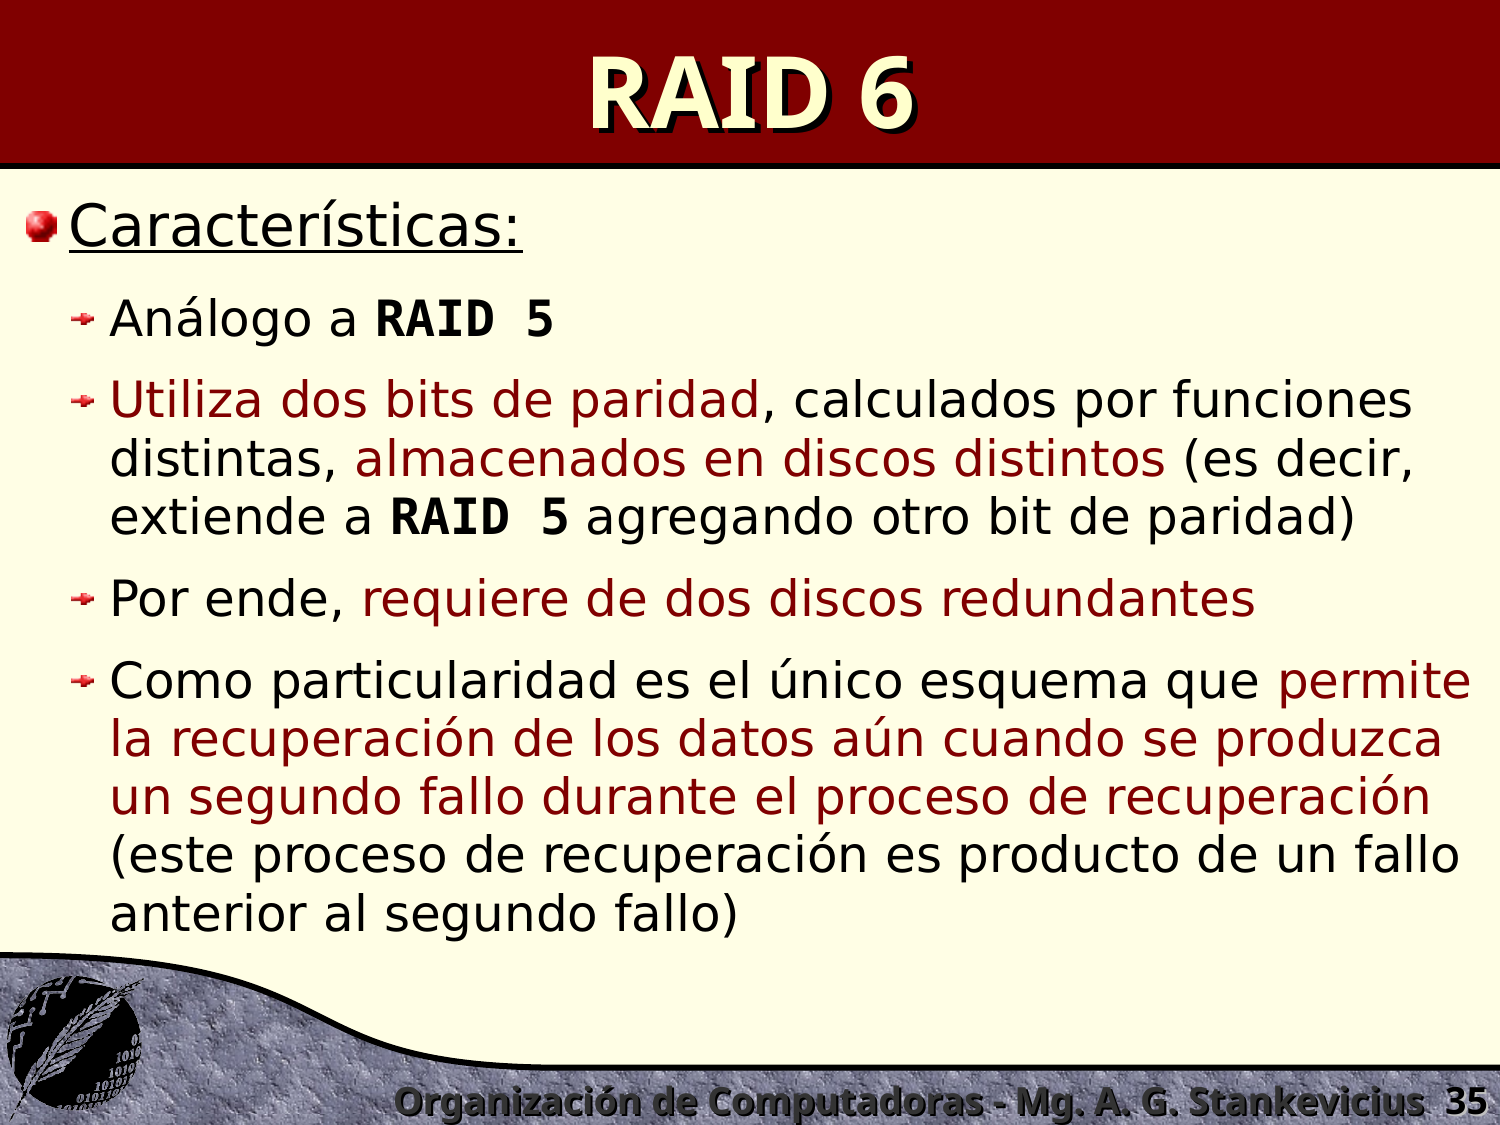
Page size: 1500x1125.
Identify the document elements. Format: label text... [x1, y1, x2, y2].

picture [802, 1100, 806, 1110]
picture [0, 959, 1500, 1125]
list Características: Análogo a RAID 5 Utiliza dos bits de paridad, calculados por funciones distintas, almacenados en discos distintos (es decir, extiende a RAID 5 agregando otro bit de paridad) Por ende, requiere de dos discos redundantes Como particularidad es el único esquema que permite la recuperación de los datos aún cuando se produzca un segundo fallo durante el proceso de recuperación (este proceso de recuperación es producto de un fallo anterior al segundo fallo) [11, 192, 1486, 943]
title RAID 6 [15, 5, 1485, 160]
picture [448, 1100, 455, 1110]
picture [1058, 1100, 1065, 1110]
